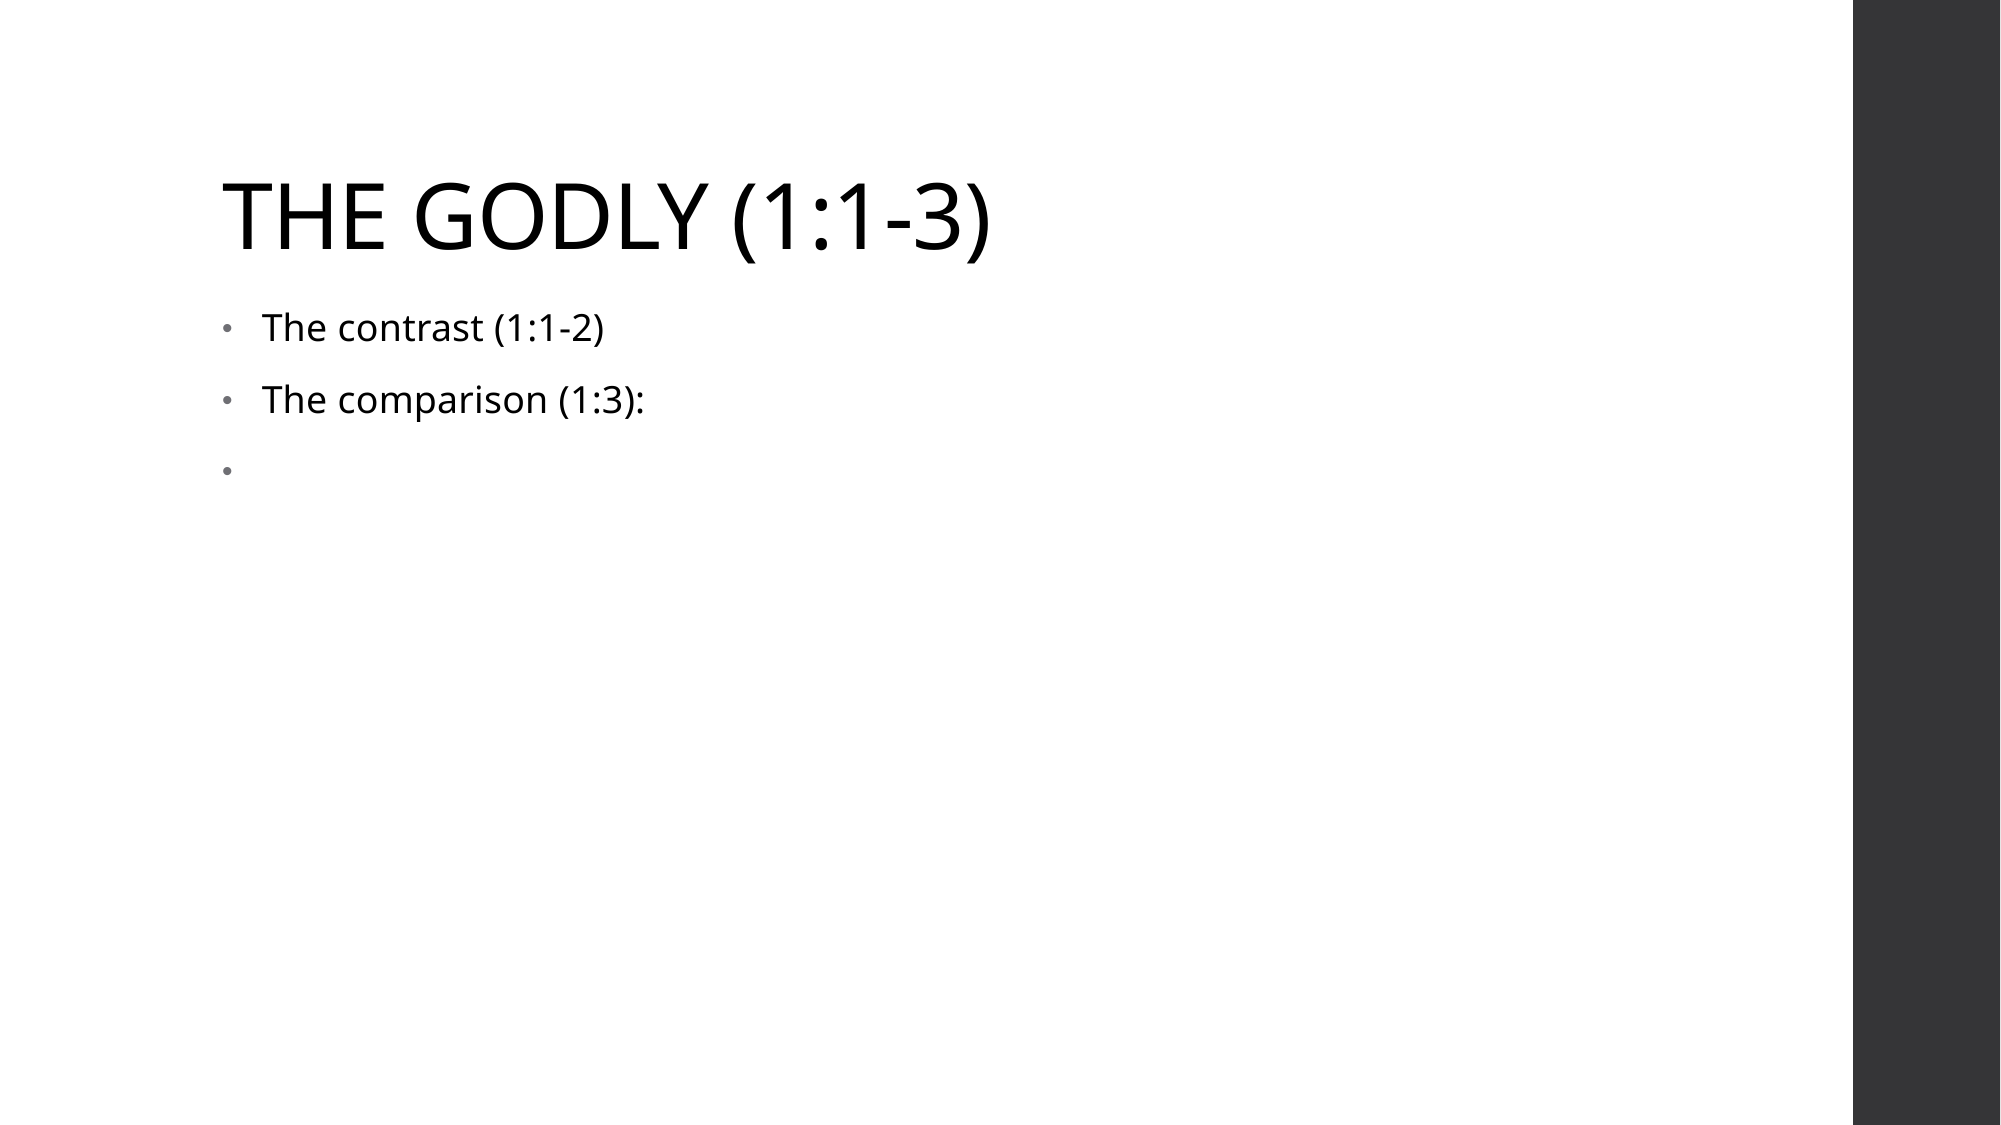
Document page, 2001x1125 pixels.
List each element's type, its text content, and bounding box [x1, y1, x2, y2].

title THE GODLY (1:1-3) [206, 60, 1797, 278]
list The contrast (1:1-2) The comparison (1:3): [206, 299, 1617, 1014]
